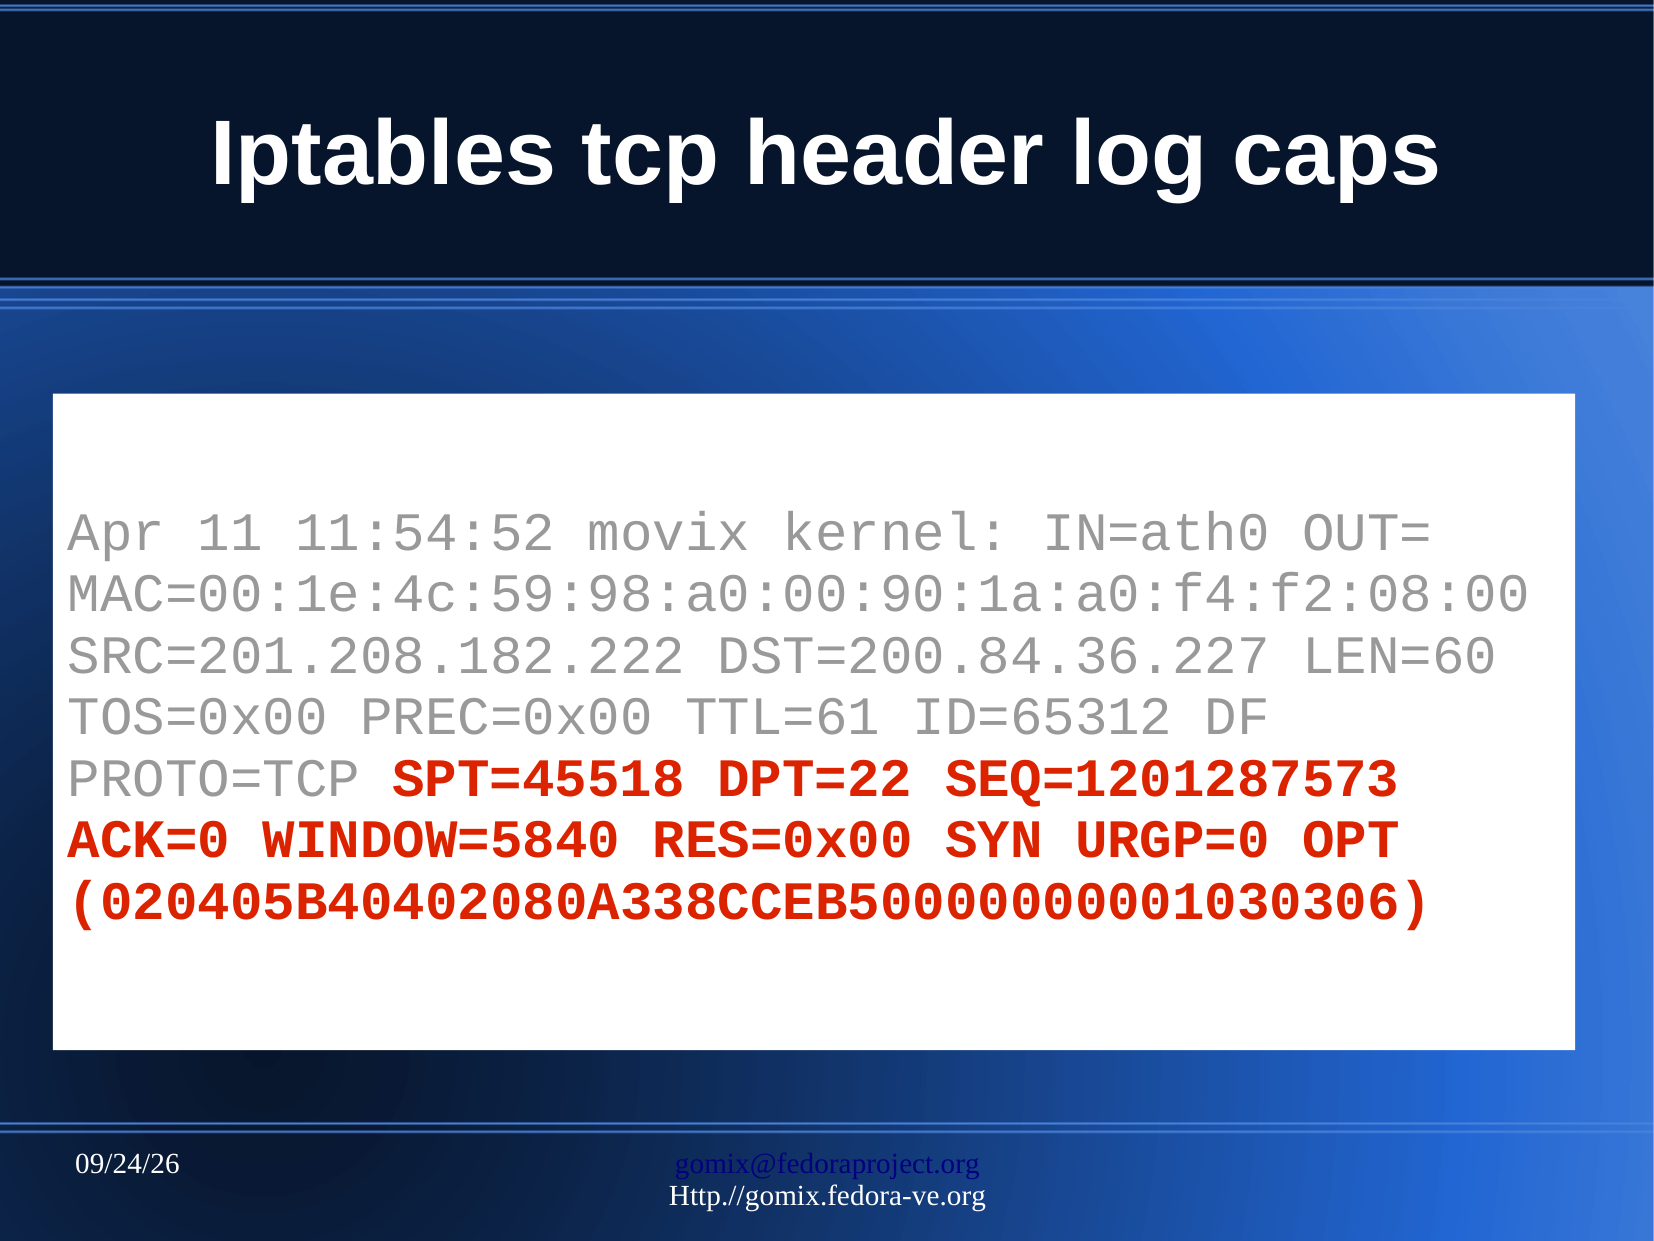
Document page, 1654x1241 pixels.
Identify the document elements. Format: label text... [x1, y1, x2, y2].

title Iptables tcp header log caps [82, 49, 1571, 257]
picture [0, 0, 1654, 1241]
text_box Apr 11 11:54:52 movix kernel: IN=ath0 OUT= MAC=00:1e:4c:59:98:a0:00:90:1a:a0:f4:f2:08:00 SRC=201.208.182.222 DST=200.84.36.227 LEN=60 TOS=0x00 PREC=0x00 TTL=61 ID=65312 DF PROTO=TCP SPT=45518 DPT=22 SEQ=1201287573 ACK=0 WINDOW=5840 RES=0x00 SYN URGP=0 OPT (020405B40402080A338CCEB50000000001030306) [52, 393, 1576, 1051]
